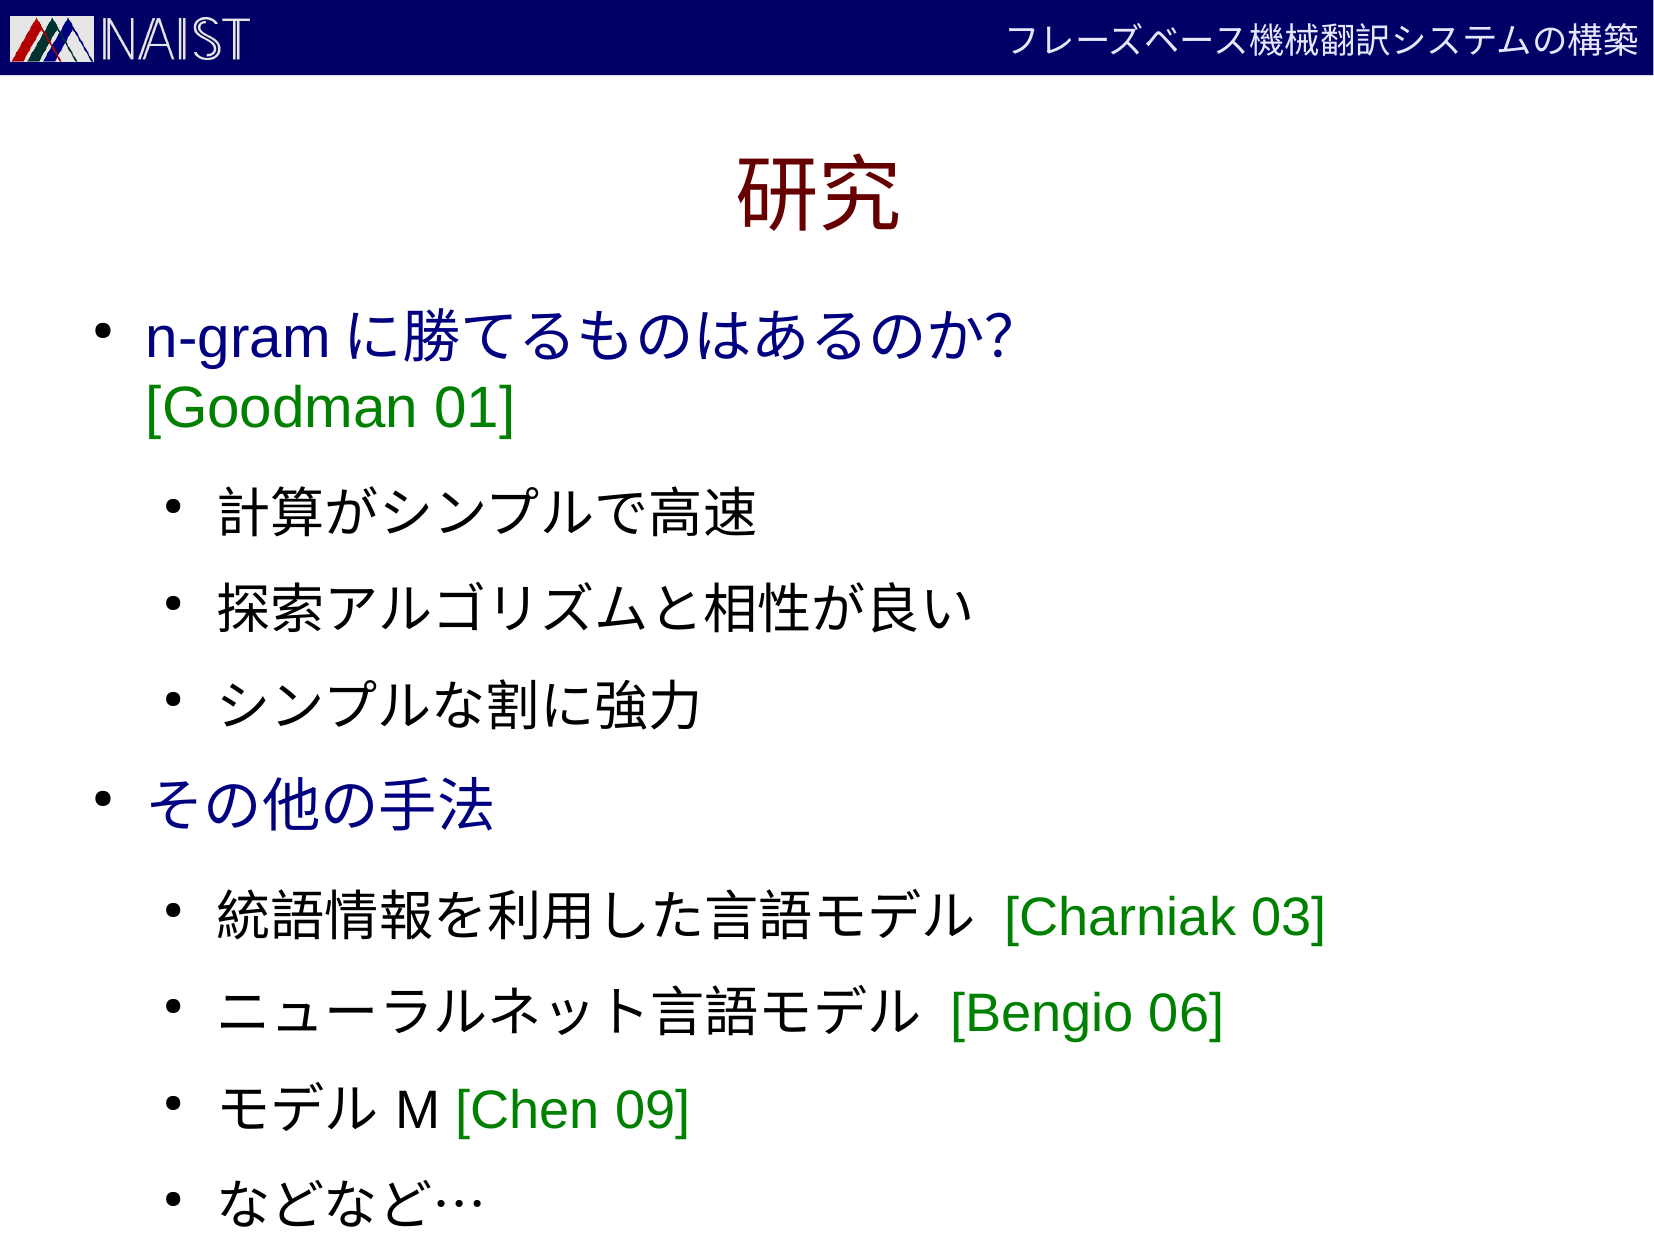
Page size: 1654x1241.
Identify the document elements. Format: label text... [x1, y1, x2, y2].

picture [10, 16, 94, 62]
title 研究 [75, 92, 1564, 285]
picture [102, 17, 251, 60]
list n-gramに勝てるものはあるのか？ [Goodman 01] 計算がシンプルで高速 探索アルゴリズムと相性が良い シンプルな割に強力 その他の手法 統語情報を利用した言語モデル [Charniak 03] ニューラルネット言語モデル [Bengio 06] モデルM [Chen 09] などなど… [75, 290, 1564, 1094]
